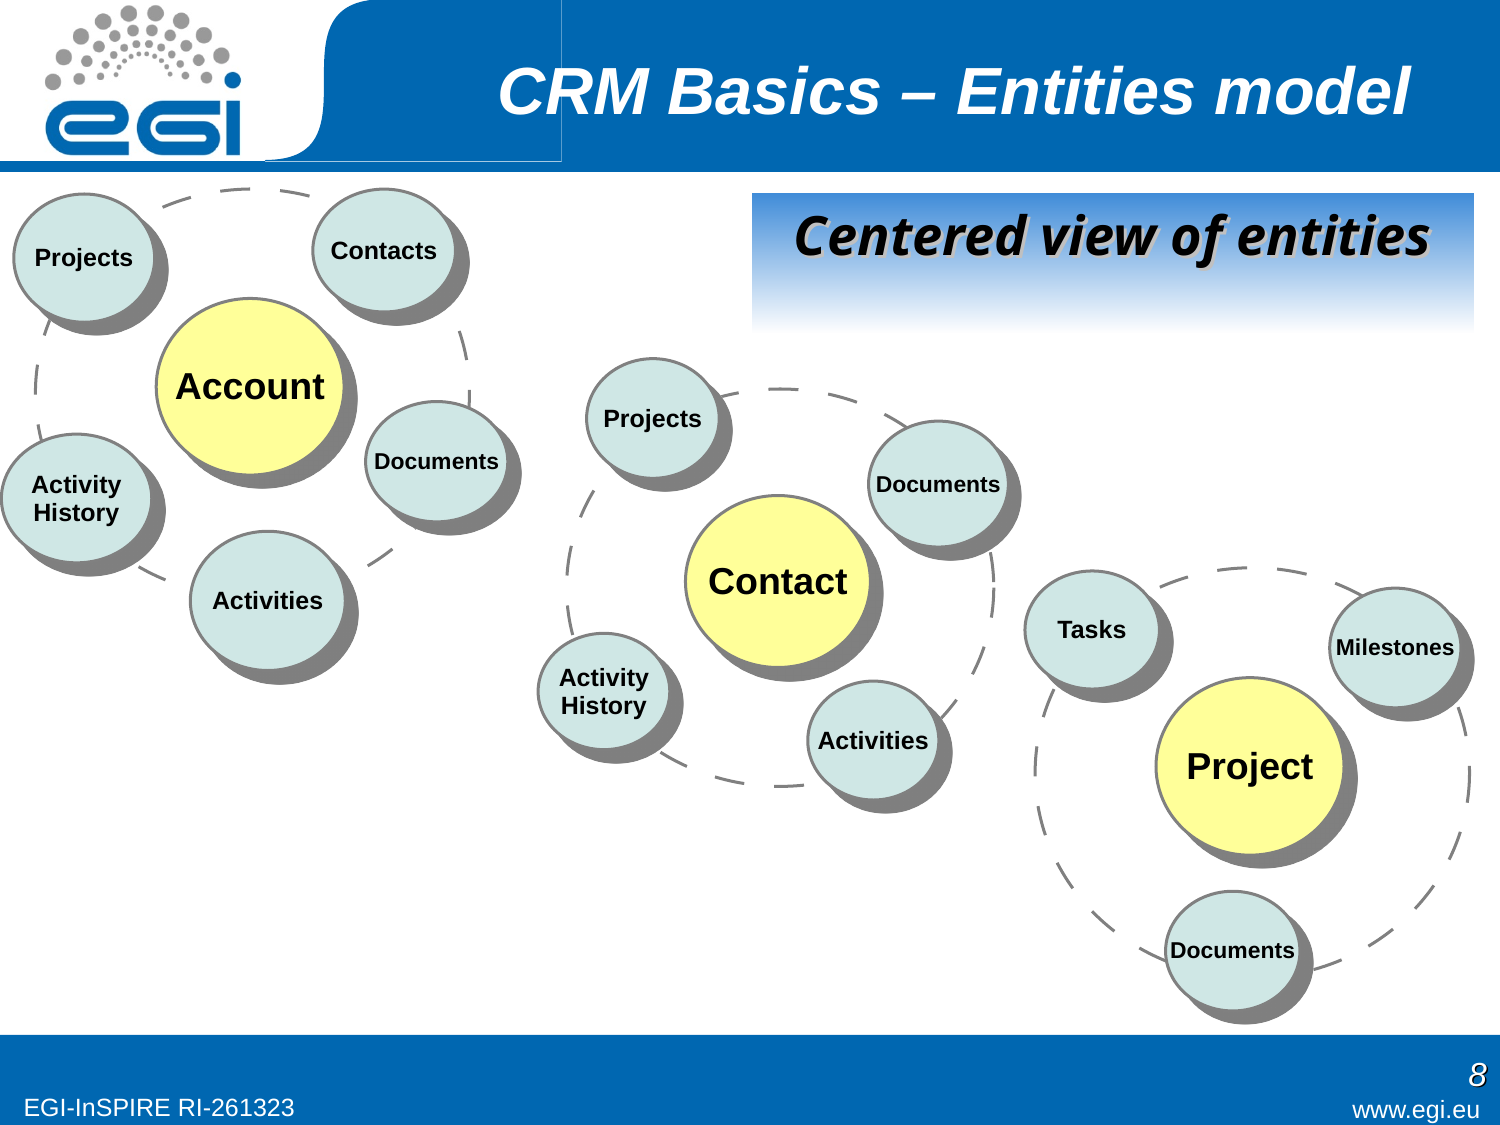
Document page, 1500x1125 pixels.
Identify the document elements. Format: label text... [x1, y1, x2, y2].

text_box Documents [1165, 891, 1300, 1011]
text_box Projects [586, 358, 720, 479]
text_box Centered view of entities [752, 193, 1474, 333]
text_box Contact [685, 495, 871, 668]
text_box Contacts [312, 189, 456, 312]
text_box Activity History [1, 434, 152, 563]
text_box Documents [365, 401, 508, 522]
text_box Tasks [1024, 570, 1160, 690]
text_box Projects [13, 193, 155, 323]
text_box Project [1156, 677, 1345, 856]
text_box Milestones [1329, 588, 1461, 708]
text_box Documents [868, 421, 1009, 548]
text_box Account [156, 298, 345, 476]
text_box CRM Basics – Entities model [441, 40, 1469, 136]
text_box Activities [807, 681, 939, 801]
text_box Activities [190, 531, 346, 671]
text_box Activity History [538, 633, 670, 750]
picture [0, 0, 265, 161]
